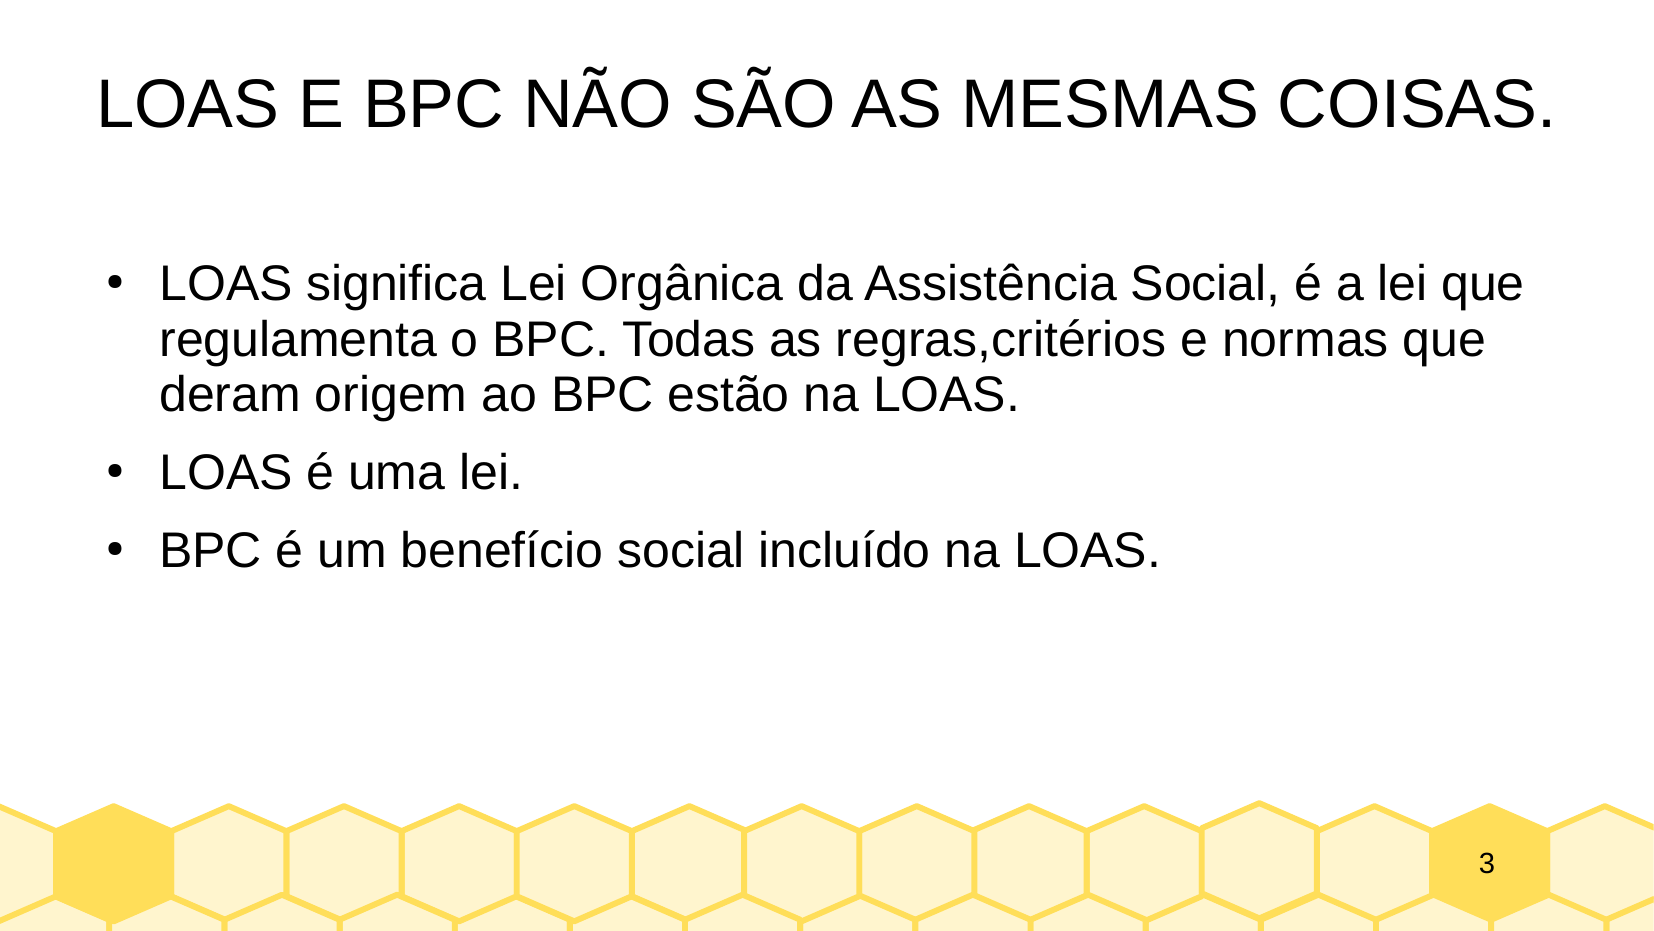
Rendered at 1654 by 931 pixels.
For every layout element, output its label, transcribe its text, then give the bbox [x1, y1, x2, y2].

title LOAS E BPC NÃO SÃO AS MESMAS COISAS. [88, 29, 1565, 177]
list LOAS significa Lei Orgânica da Assistência Social, é a lei que regulamenta o BPC. Todas as regras,critérios e normas que deram origem ao BPC estão na LOAS. LOAS é uma lei. BPC é um benefício social incluído na LOAS. [88, 177, 1565, 709]
